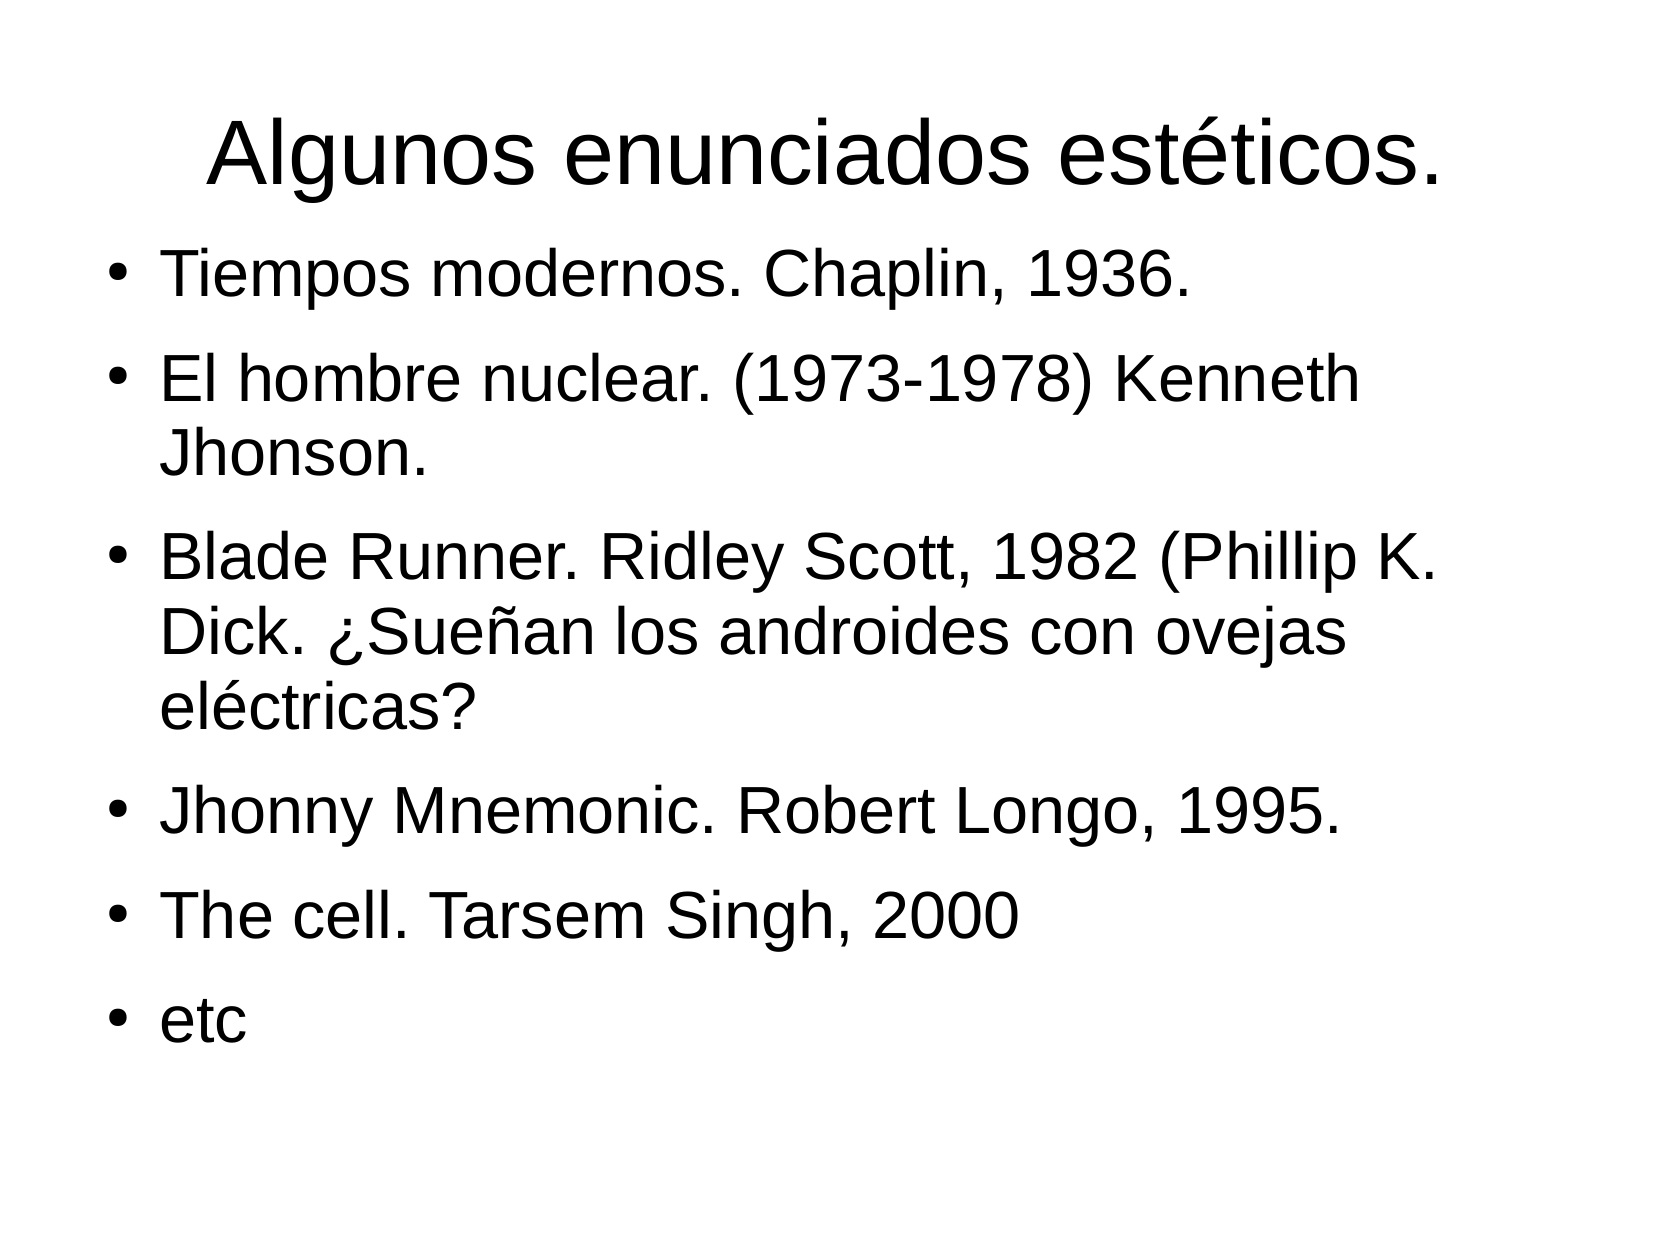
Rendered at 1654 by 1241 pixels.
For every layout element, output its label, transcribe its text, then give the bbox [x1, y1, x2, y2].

title Algunos enunciados estéticos. [82, 49, 1571, 257]
list Tiempos modernos. Chaplin, 1936. El hombre nuclear. (1973-1978) Kenneth Jhonson. Blade Runner. Ridley Scott, 1982 (Phillip K. Dick. ¿Sueñan los androides con ovejas eléctricas? Jhonny Mnemonic. Robert Longo, 1995. The cell. Tarsem Singh, 2000 etc [88, 236, 1577, 1055]
